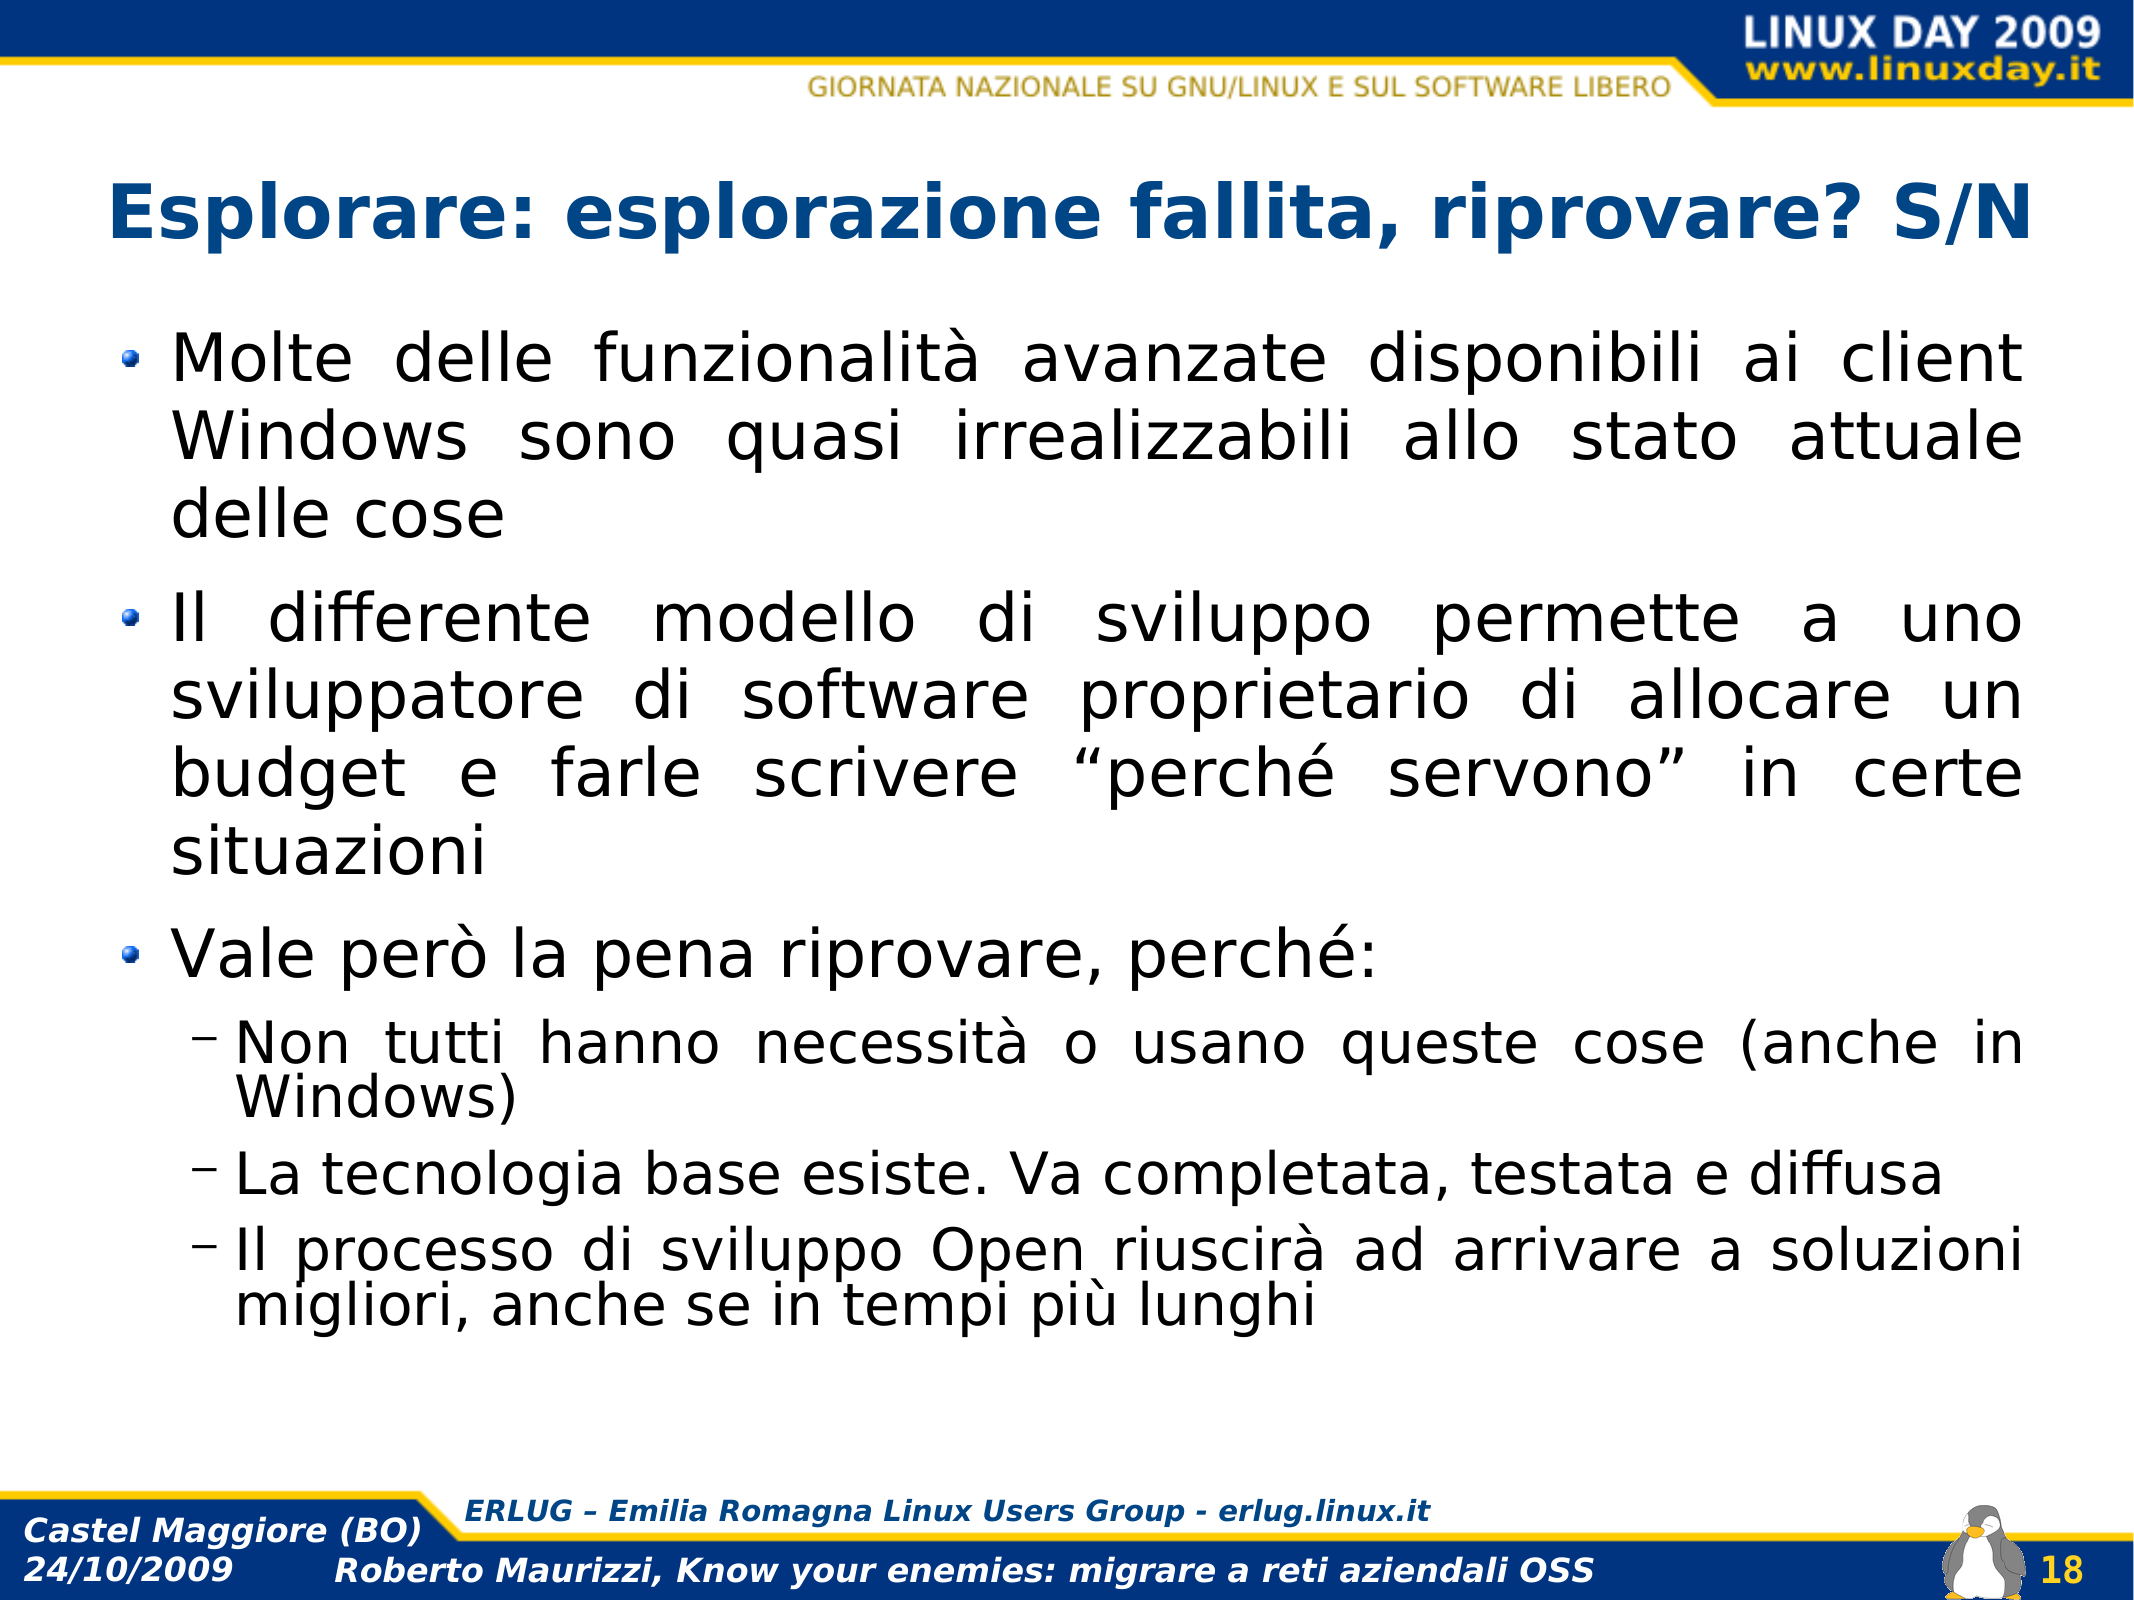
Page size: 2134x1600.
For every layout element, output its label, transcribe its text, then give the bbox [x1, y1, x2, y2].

picture [0, 0, 2134, 1600]
list Molte delle funzionalità avanzate disponibili ai client Windows sono quasi irrealizzabili allo stato attuale delle cose Il differente modello di sviluppo permette a uno sviluppatore di software proprietario di allocare un budget e farle scrivere “perché servono” in certe situazioni Vale però la pena riprovare, perché: Non tutti hanno necessità o usano queste cose (anche in Windows) La tecnologia base esiste. Va completata, testata e diffusa Il processo di sviluppo Open riuscirà ad arrivare a soluzioni migliori, anche se in tempi più lunghi [106, 319, 2027, 1441]
title Esplorare: esplorazione fallita, riprovare? S/N [106, 159, 2080, 267]
